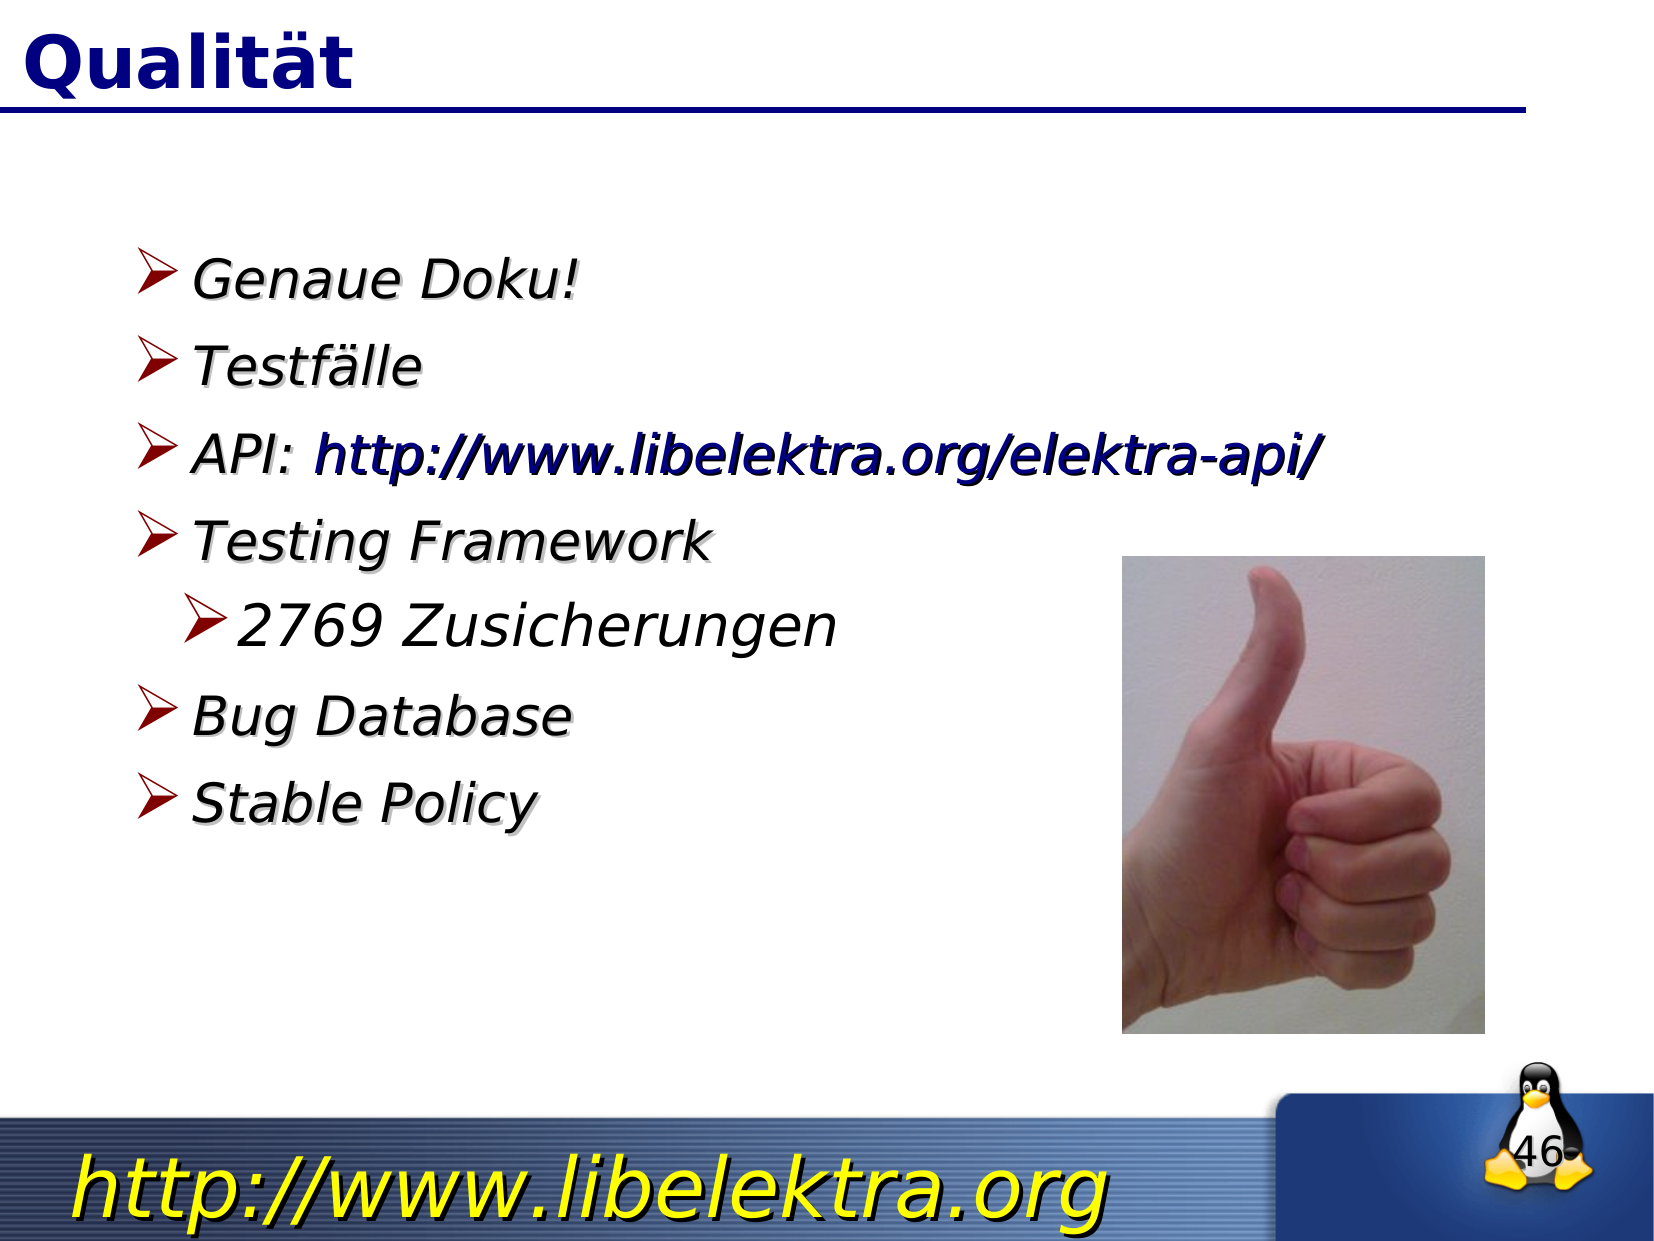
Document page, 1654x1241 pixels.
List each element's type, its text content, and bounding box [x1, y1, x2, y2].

list Genaue Doku! Testfälle API: http://www.libelektra.org/elektra-api/ Testing Framework 2769 Zusicherungen Bug Database Stable Policy [118, 236, 1630, 1033]
picture [1122, 556, 1485, 1034]
picture [0, 1061, 1654, 1241]
text_box Qualität [22, 14, 1611, 111]
text_box <Nummer> [1312, 1122, 1566, 1178]
